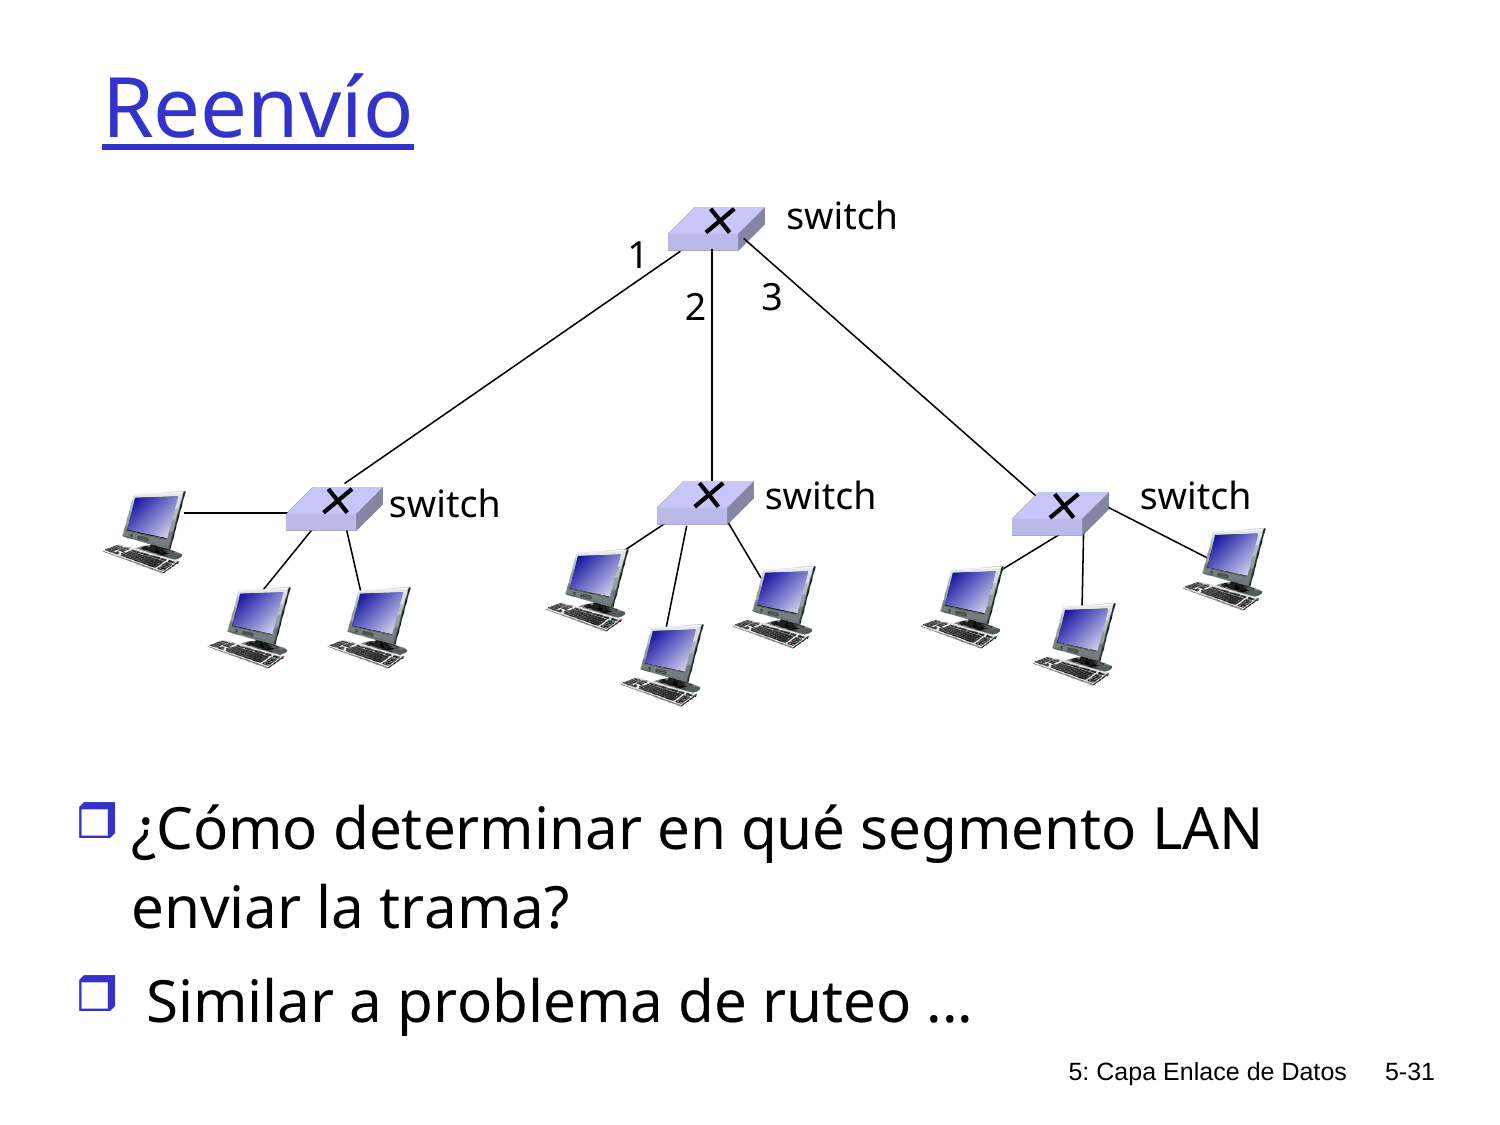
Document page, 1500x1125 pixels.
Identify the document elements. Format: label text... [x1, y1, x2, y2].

text_box [127, 496, 179, 539]
picture [187, 583, 293, 676]
text_box switch [750, 464, 895, 526]
text_box switch [771, 184, 914, 246]
picture [307, 583, 413, 676]
text_box [1057, 608, 1109, 651]
picture [712, 562, 818, 655]
text_box [1207, 533, 1259, 576]
text_box 3 [746, 265, 798, 326]
text_box [331, 487, 349, 497]
picture [82, 487, 188, 580]
text_box [232, 592, 284, 635]
text_box [644, 629, 697, 672]
text_box [1012, 492, 1109, 536]
text_box [569, 554, 622, 597]
text_box [657, 481, 753, 525]
picture [1012, 599, 1118, 692]
picture [1162, 524, 1268, 617]
text_box [702, 481, 721, 491]
text_box [757, 571, 809, 614]
text_box [352, 592, 404, 635]
title Reenvío [87, 23, 1363, 188]
text_box [286, 487, 382, 531]
text_box switch [374, 472, 520, 533]
text_box [713, 207, 731, 217]
text_box [944, 571, 997, 614]
picture [525, 545, 706, 713]
picture [900, 562, 1006, 655]
text_box switch [1125, 464, 1270, 526]
list ¿Cómo determinar en qué segmento LAN enviar la trama? Similar a problema de ruteo ... [75, 787, 1388, 1013]
text_box 2 [670, 275, 722, 337]
text_box 1 [612, 222, 664, 284]
text_box [668, 207, 764, 250]
text_box [1057, 492, 1076, 502]
